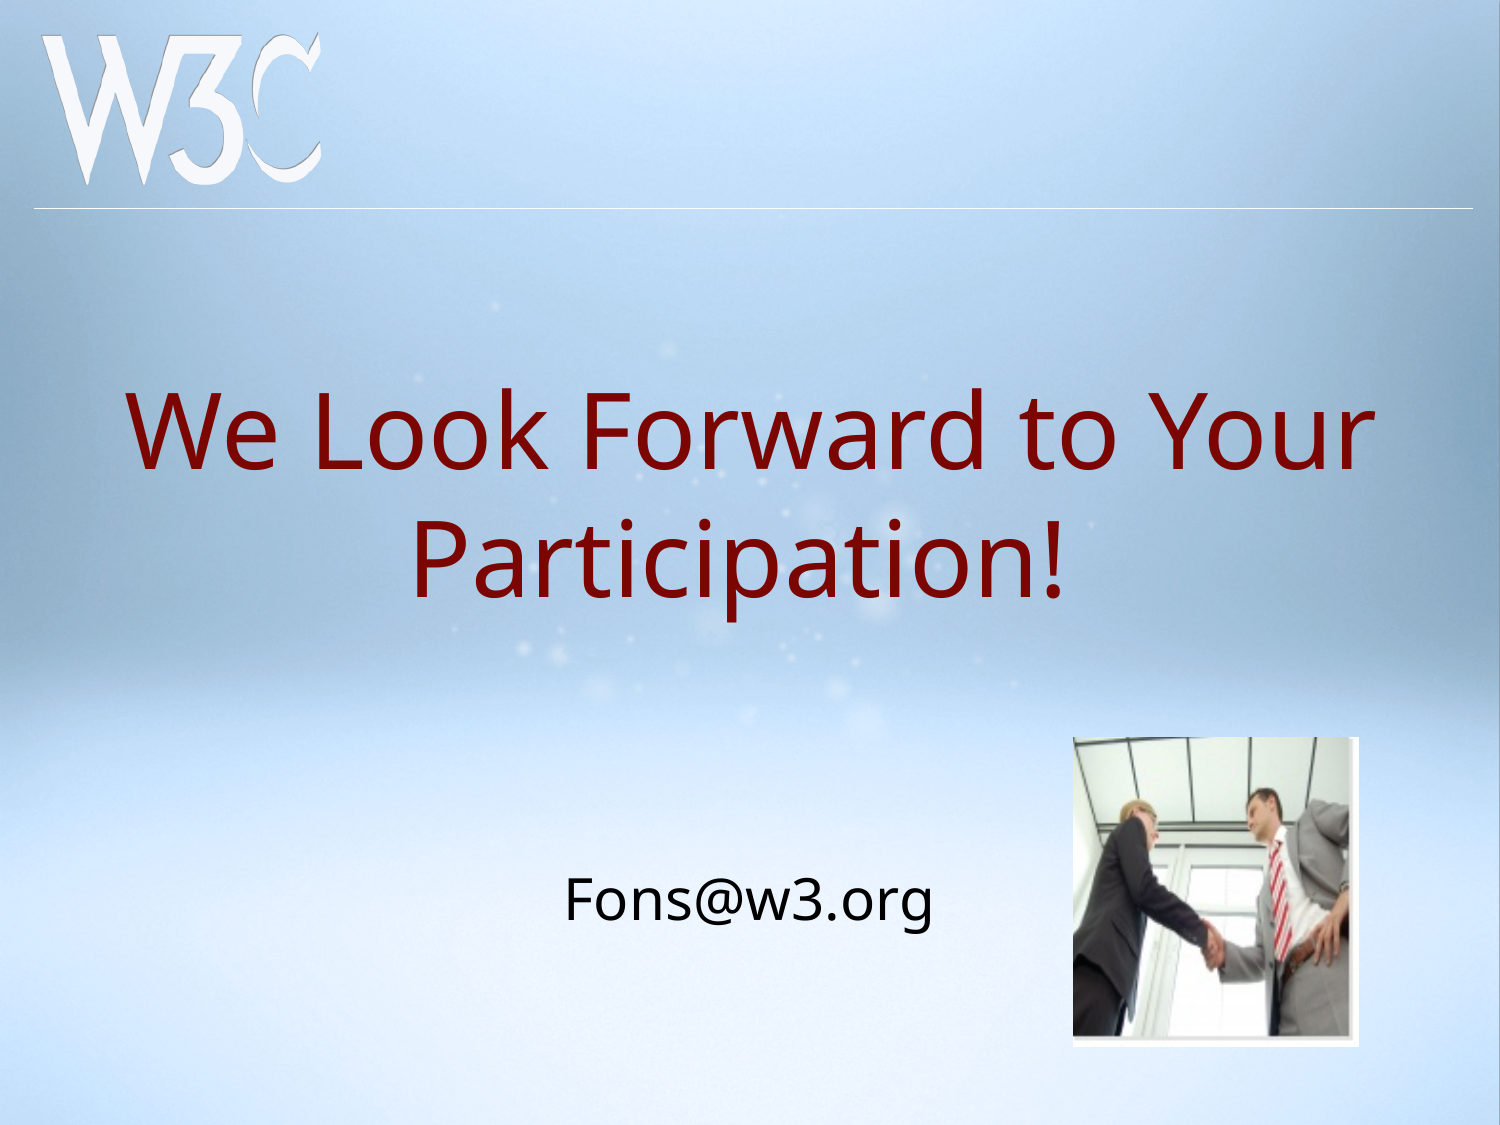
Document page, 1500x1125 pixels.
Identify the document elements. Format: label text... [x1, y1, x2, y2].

picture [0, 0, 1500, 1125]
title We Look Forward to Your Participation! [42, 228, 1461, 881]
text_box Fons@w3.org [549, 853, 950, 940]
